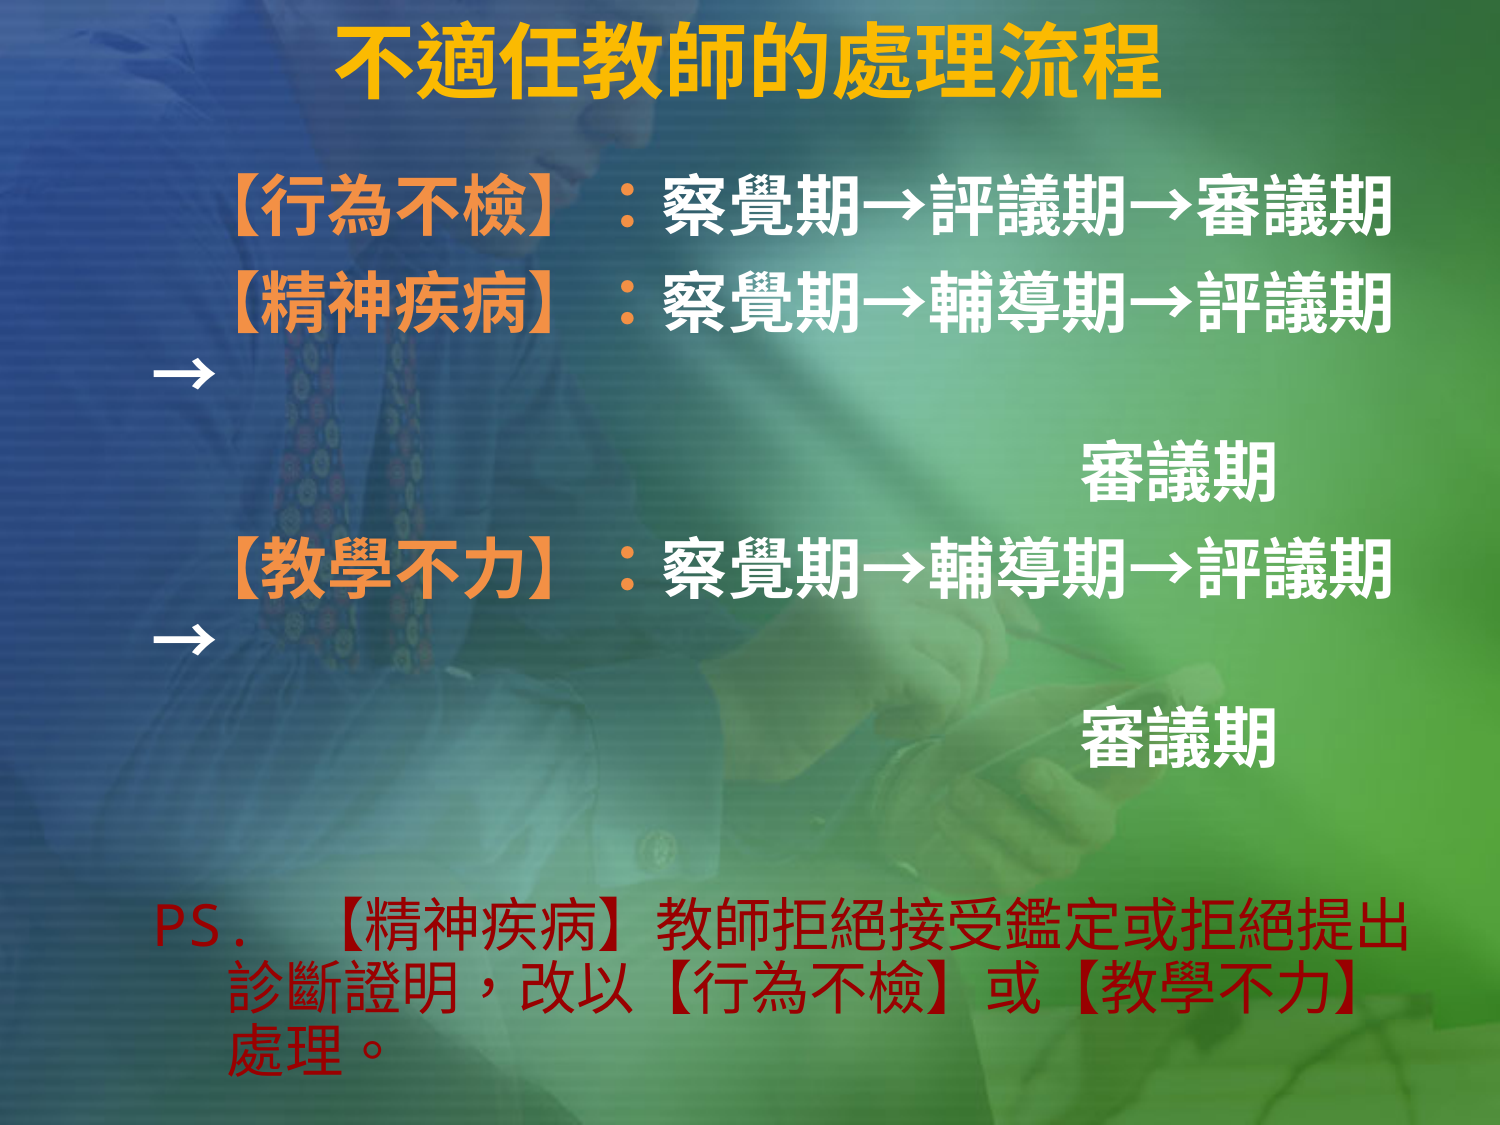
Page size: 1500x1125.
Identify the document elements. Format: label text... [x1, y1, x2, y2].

picture [0, 0, 1500, 1125]
list 【行為不檢】：察覺期→評議期→審議期 【精神疾病】：察覺期→輔導期→評議期→ 審議期 【教學不力】：察覺期→輔導期→評議期→ 審議期 PS. 【精神疾病】教師拒絕接受鑑定或拒絕提出診斷證明，改以【行為不檢】或【教學不力】處理。 [43, 165, 1464, 1125]
title 不適任教師的處理流程 [257, 12, 1240, 118]
